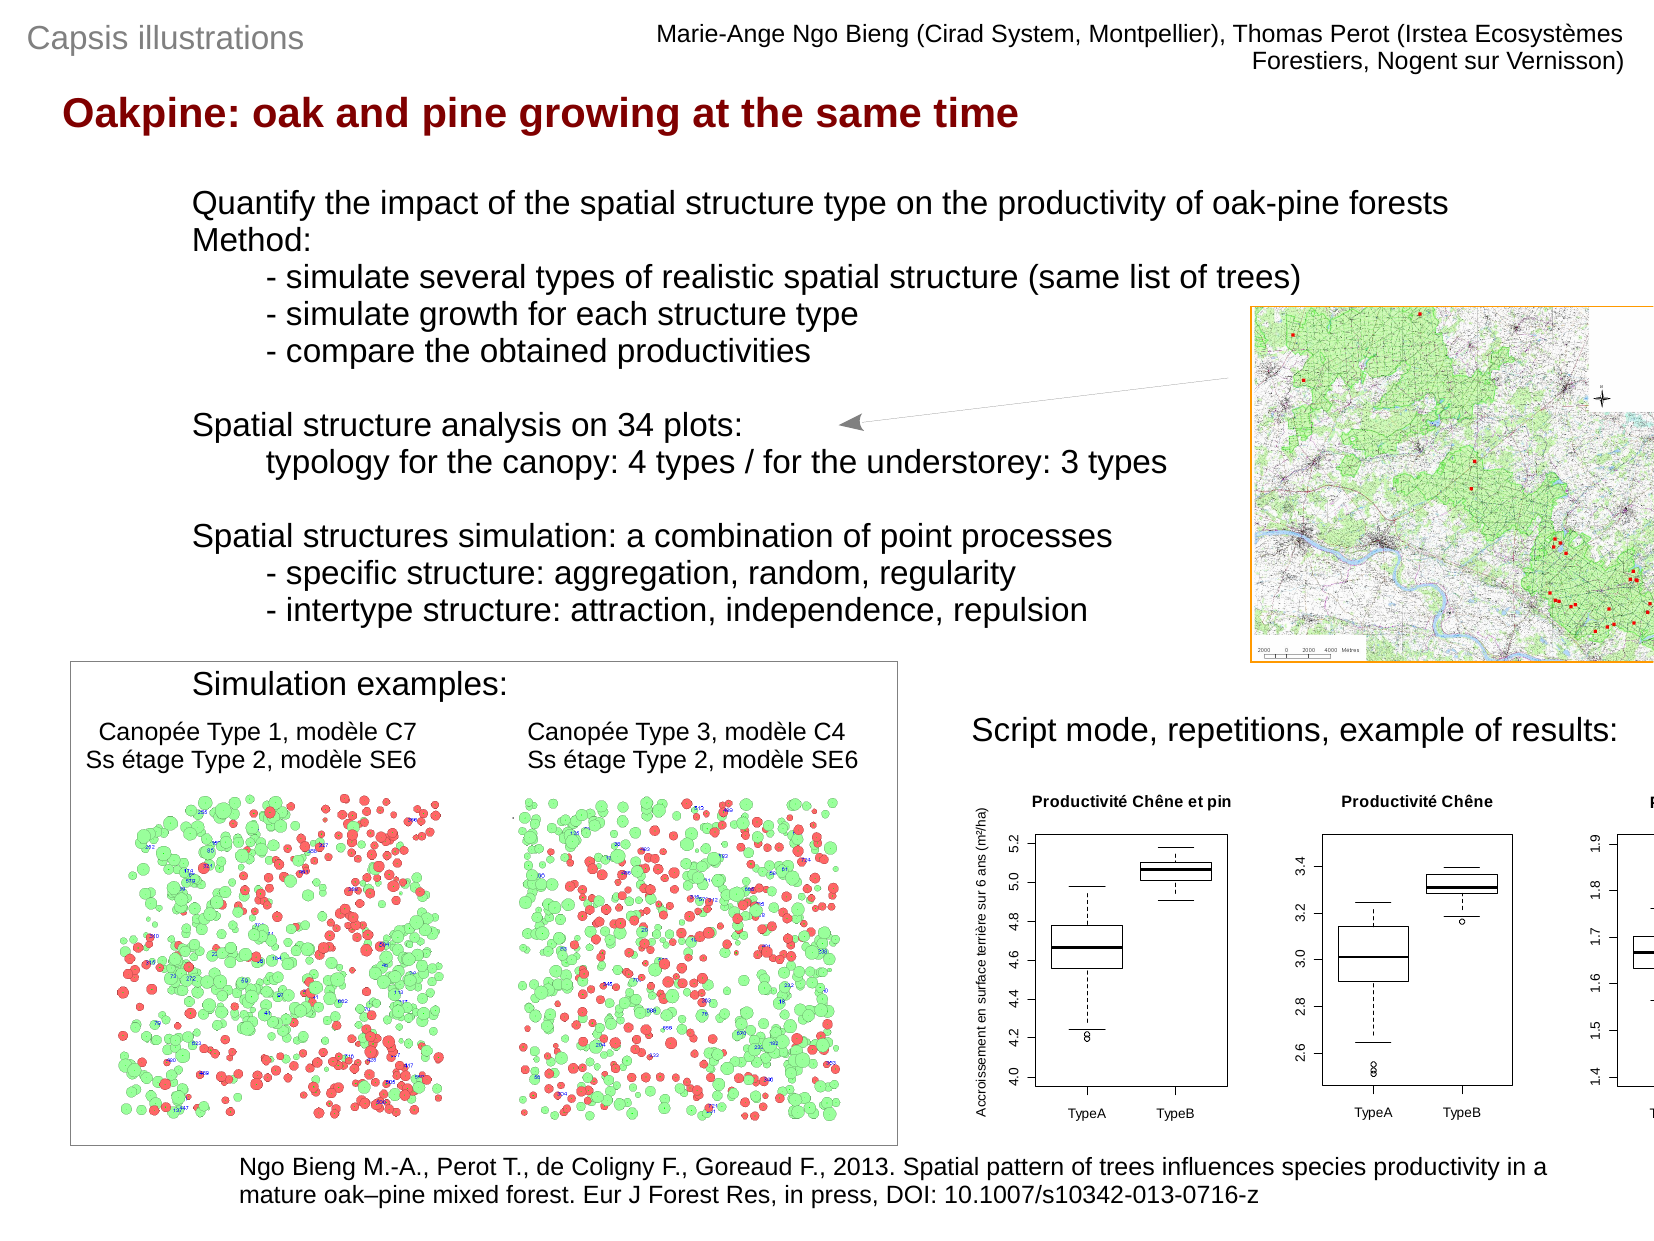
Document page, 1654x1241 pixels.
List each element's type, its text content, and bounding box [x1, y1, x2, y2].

text_box Capsis illustrations [11, 11, 426, 64]
text_box Canopée Type 3, modèle C4 Ss étage Type 2, modèle SE6 [512, 710, 875, 782]
text_box Marie-Ange Ngo Bieng (Cirad System, Montpellier), Thomas Perot (Irstea Ecosystèmes Forestiers, Nogent sur Vernisson) [543, 11, 1640, 83]
picture [94, 766, 473, 1136]
text_box Ngo Bieng M.-A., Perot T., de Coligny F., Goreaud F., 2013. Spatial pattern of trees inﬂuences species productivity in a mature oak–pine mixed forest. Eur J Forest Res, in press, DOI: 10.1007/s10342-013-0716-z [224, 1145, 1642, 1217]
picture [494, 770, 870, 1137]
text_box Canopée Type 1, modèle C7 Ss étage Type 2, modèle SE6 [71, 710, 433, 782]
text_box Quantify the impact of the spatial structure type on the productivity of oak-pine forests Method: - simulate several types of realistic spatial structure (same list of trees) - simulate growth for each structure type - compare the obtained productivities Spatial structure analysis on 34 plots: typology for the canopy: 4 types / for the understorey: 3 types Spatial structures simulation: a combination of point processes - specific structure: aggregation, random, regularity - intertype structure: attraction, independence, repulsion Simulation examples: [177, 662, 897, 711]
picture [968, 767, 1261, 1170]
picture [1582, 767, 1654, 1171]
text_box Quantify the impact of the spatial structure type on the productivity of oak-pine forests Method: - simulate several types of realistic spatial structure (same list of trees) - simulate growth for each structure type - compare the obtained productivities Spatial structure analysis on 34 plots: typology for the canopy: 4 types / for the understorey: 3 types Spatial structures simulation: a combination of point processes - specific structure: aggregation, random, regularity - intertype structure: attraction, independence, repulsion Simulation examples: [177, 177, 1642, 711]
picture [1251, 307, 1654, 662]
picture [1287, 766, 1548, 1170]
text_box Oakpine: oak and pine growing at the same time [47, 82, 1418, 144]
text_box Script mode, repetitions, example of results: [956, 704, 1654, 756]
